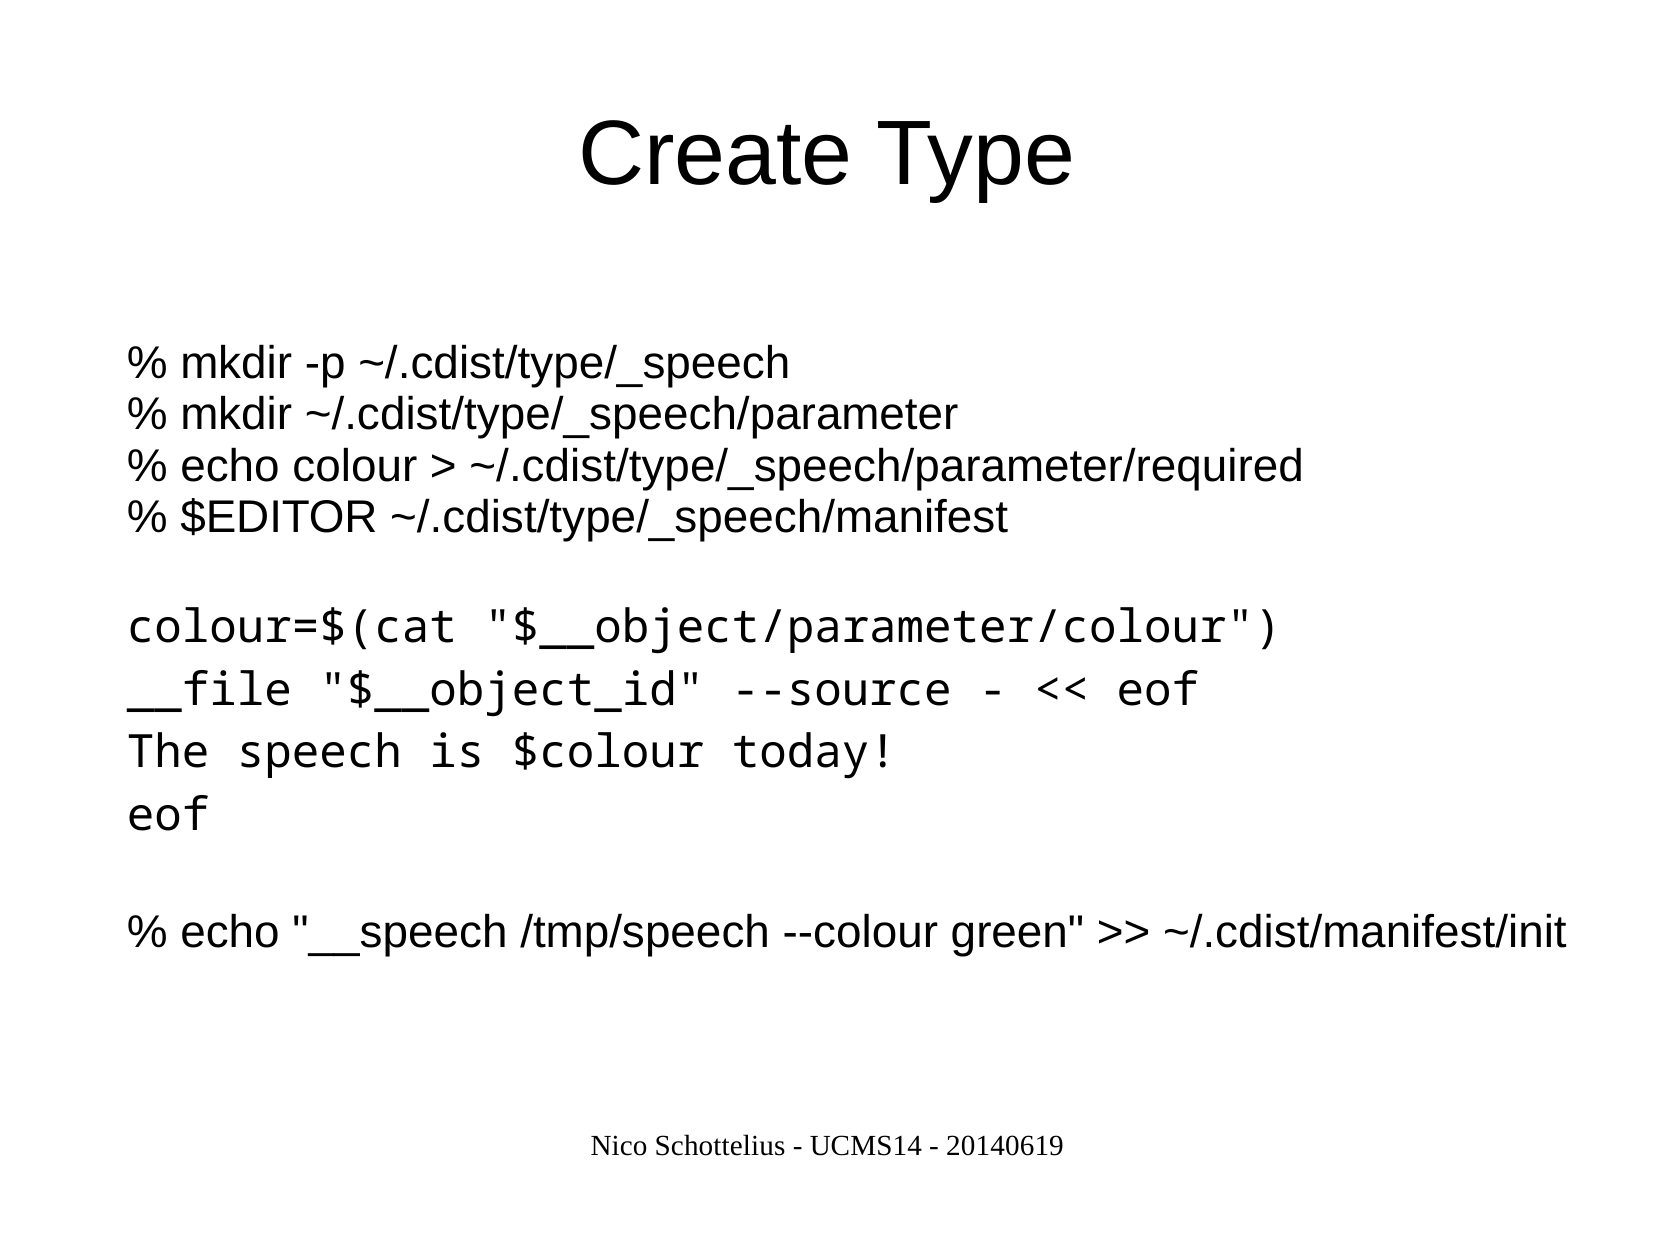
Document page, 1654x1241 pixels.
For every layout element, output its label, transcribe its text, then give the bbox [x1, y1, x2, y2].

text_box % mkdir -p ~/.cdist/type/_speech % mkdir ~/.cdist/type/_speech/parameter % echo colour > ~/.cdist/type/_speech/parameter/required % $EDITOR ~/.cdist/type/_speech/manifest colour=$(cat "$__object/parameter/colour") __file "$__object_id" --source - << eof The speech is $colour today! eof % echo "__speech /tmp/speech --colour green" >> ~/.cdist/manifest/init [112, 329, 1611, 1191]
title Create Type [82, 49, 1571, 257]
